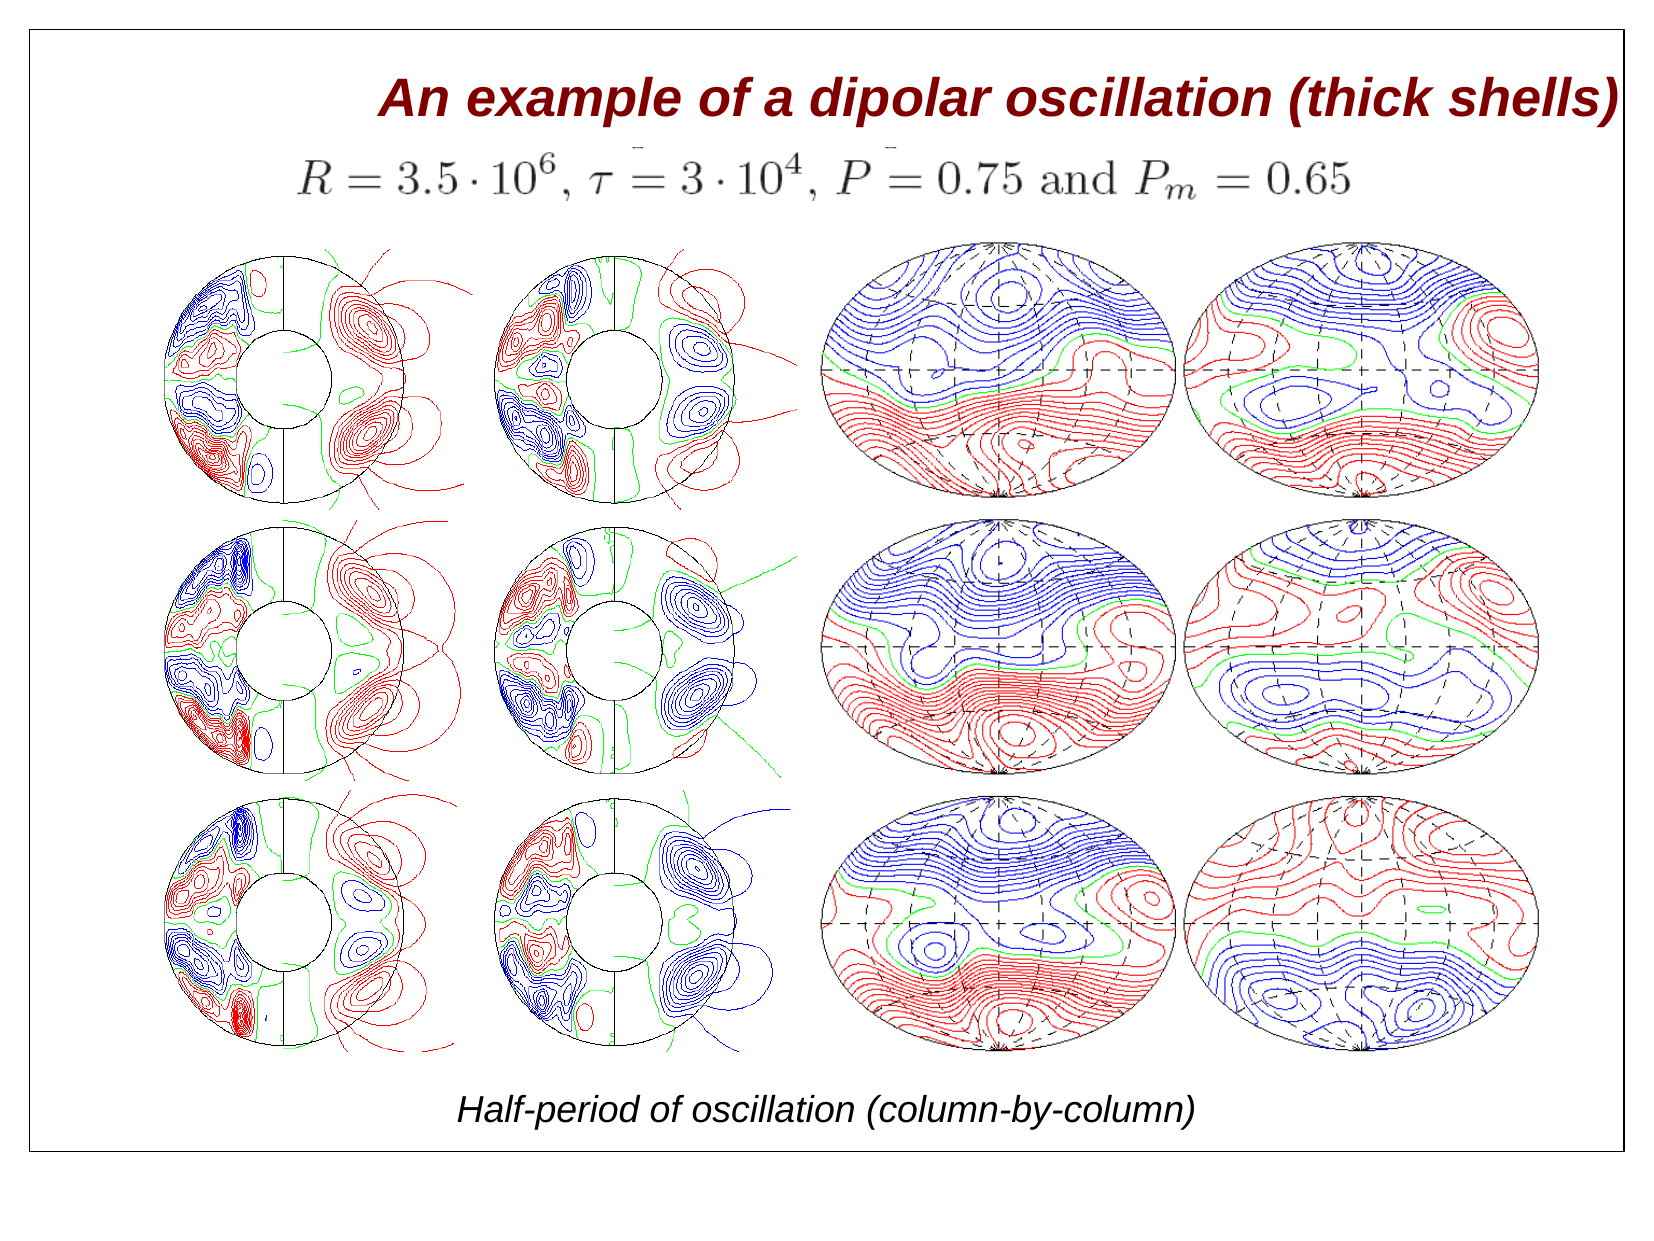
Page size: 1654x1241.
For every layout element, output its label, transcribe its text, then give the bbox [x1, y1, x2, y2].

picture [135, 236, 1555, 1063]
text_box An example of a dipolar oscillation (thick shells) [364, 56, 1290, 147]
picture [287, 147, 1351, 201]
text_box Half-period of oscillation (column-by-column) [441, 1079, 1212, 1136]
